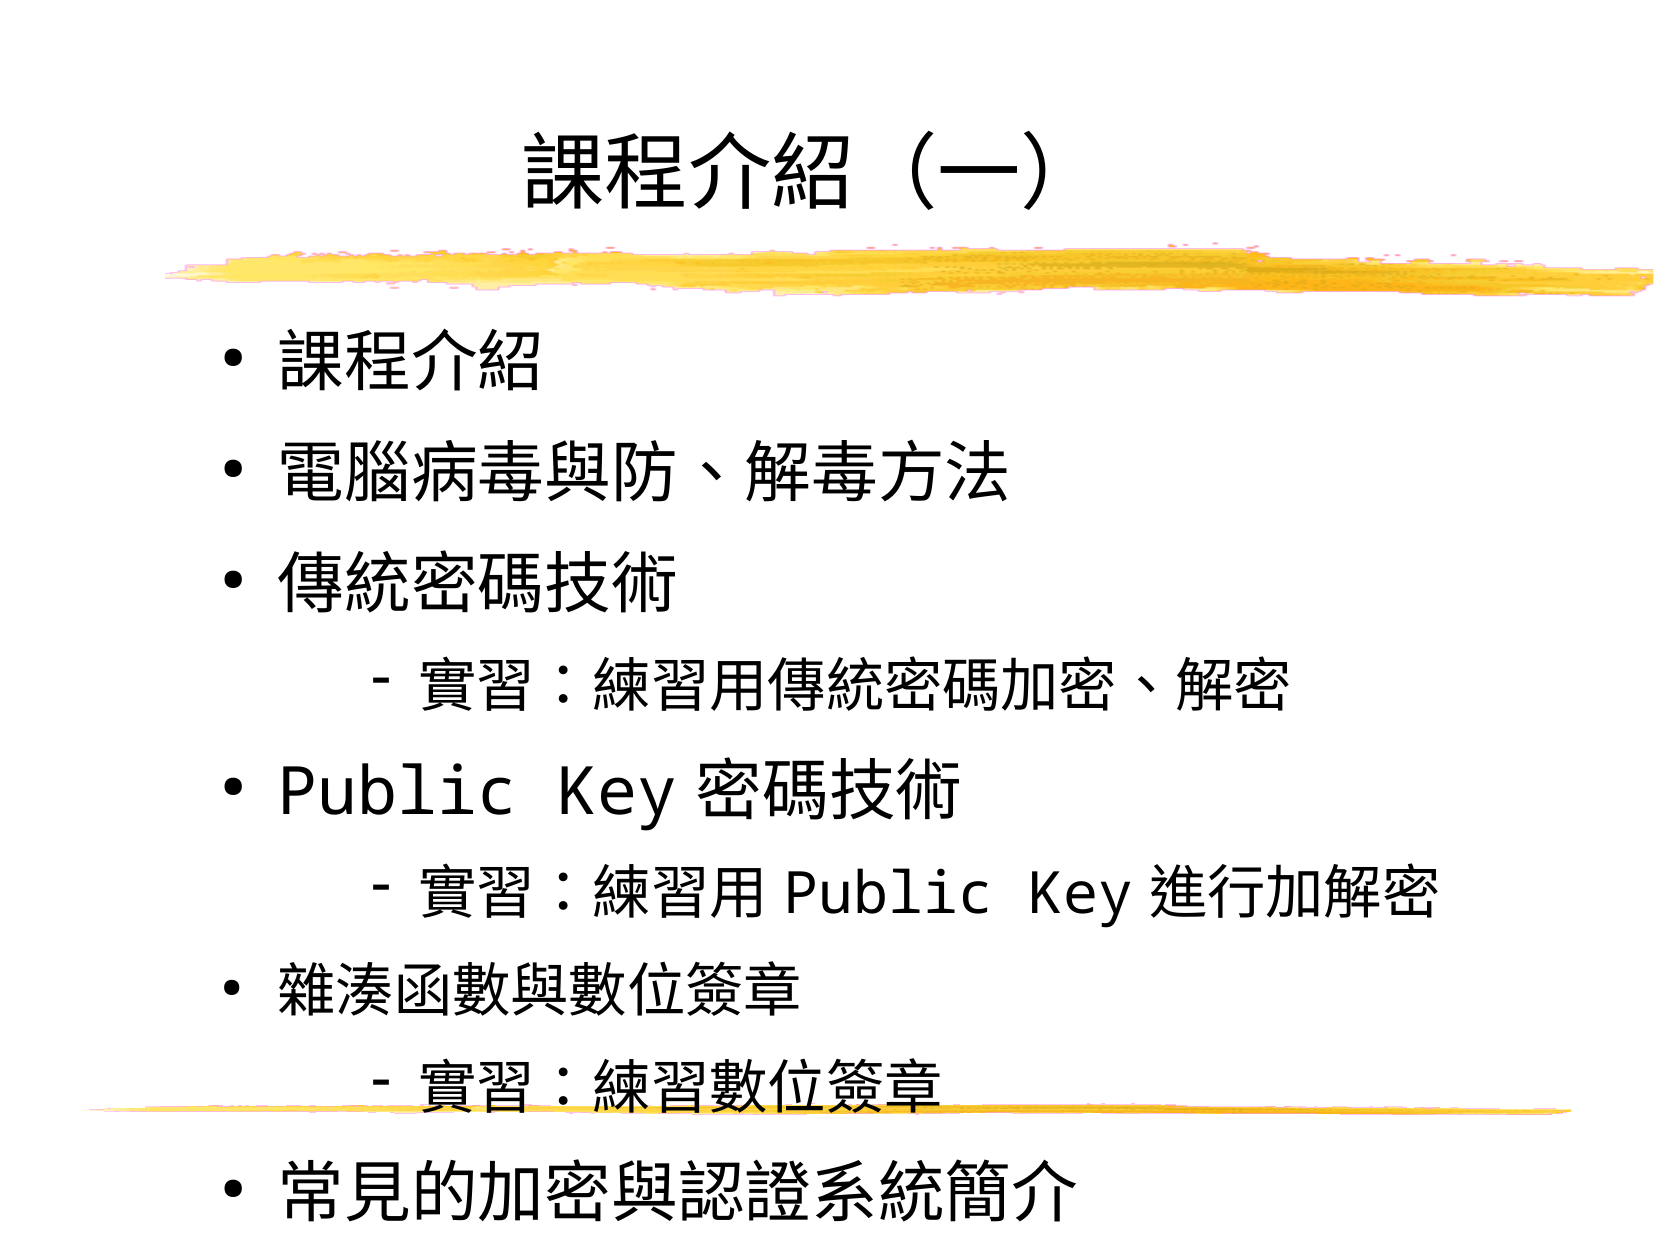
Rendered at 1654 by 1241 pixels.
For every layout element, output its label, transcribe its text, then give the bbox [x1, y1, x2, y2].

picture [165, 237, 1654, 308]
picture [1558, 1102, 1571, 1117]
title 課程介紹（一） [110, 27, 1516, 235]
picture [82, 1102, 206, 1117]
list 課程介紹 電腦病毒與防、解毒方法 傳統密碼技術 實習：練習用傳統密碼加密、解密 Public Key密碼技術 實習：練習用Public Key進行加解密 雜湊函數與數位簽章 實習：練習數位簽章 常見的加密與認證系統簡介 實習：練習使用相關的系統 [206, 301, 1558, 1231]
